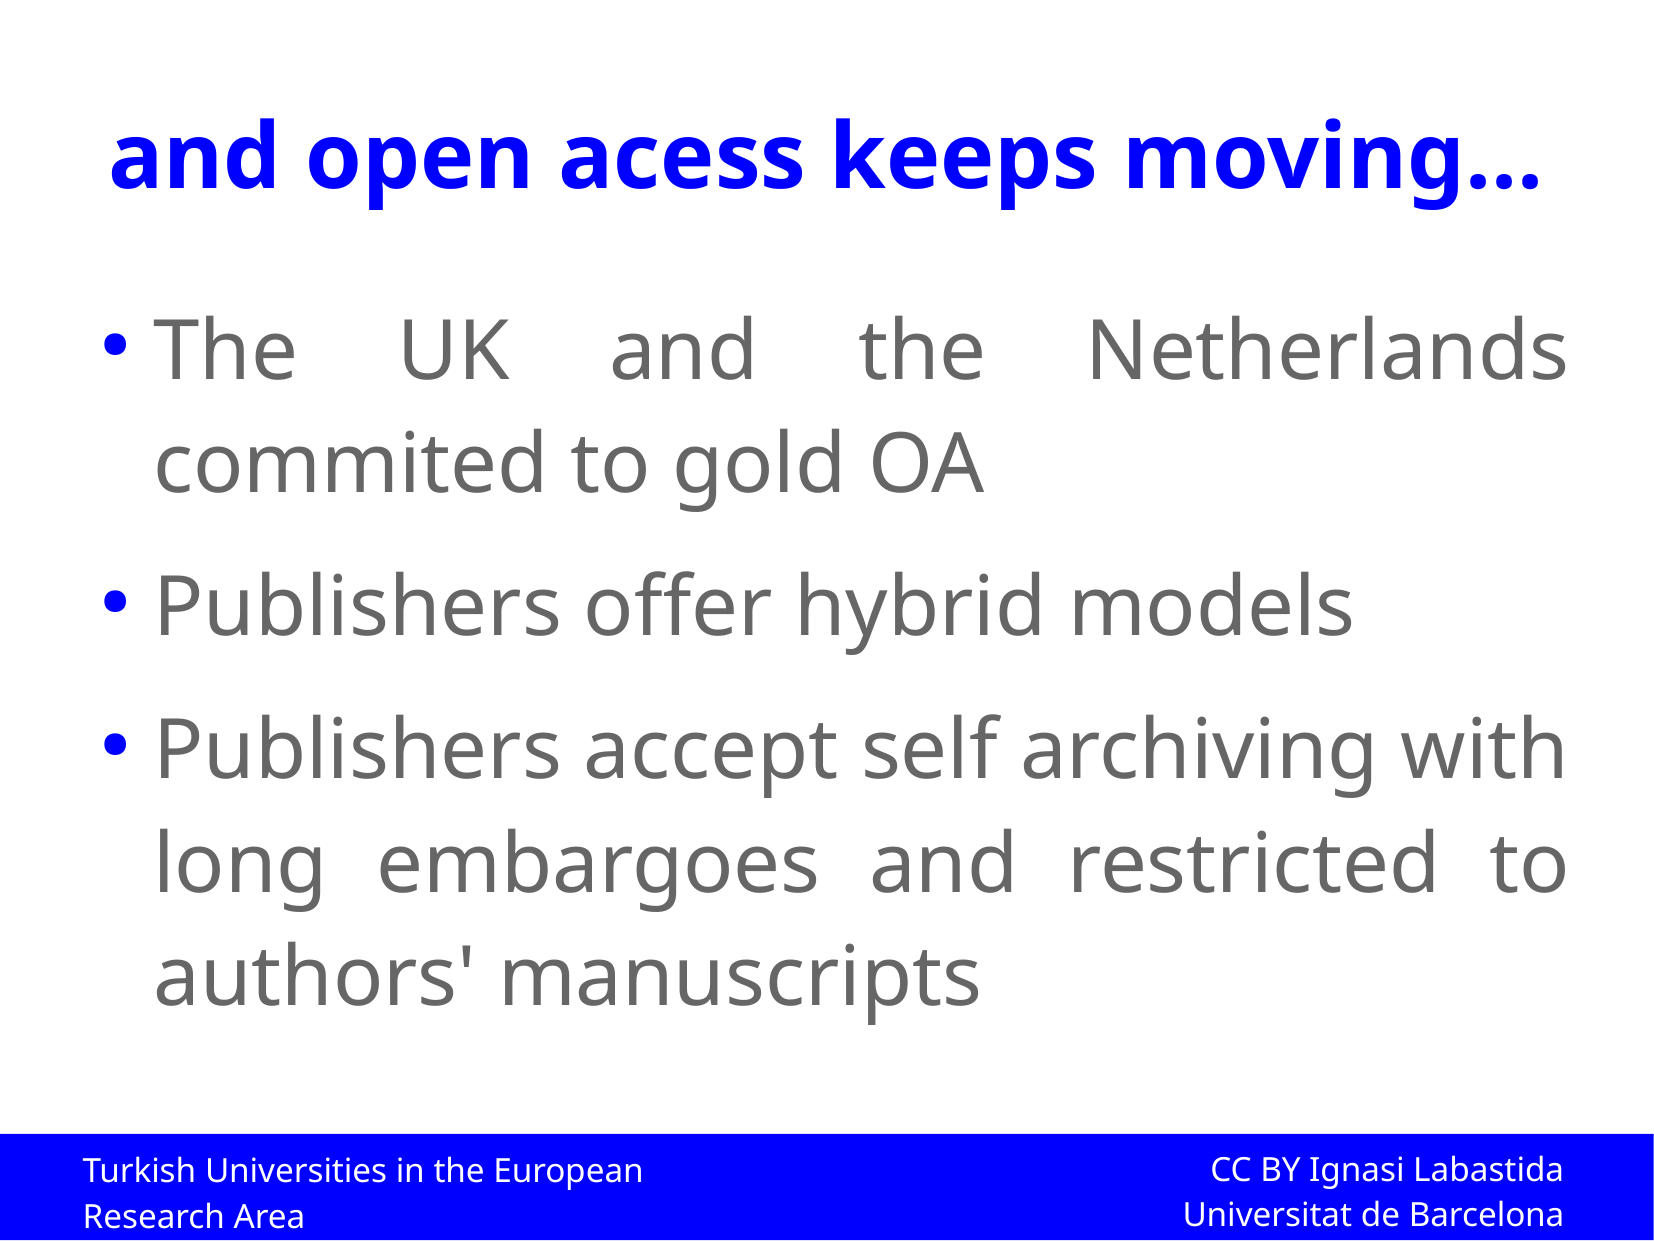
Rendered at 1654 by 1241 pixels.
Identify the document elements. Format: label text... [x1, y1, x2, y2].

list The UK and the Netherlands commited to gold OA Publishers offer hybrid models Publishers accept self archiving with long embargoes and restricted to authors' manuscripts [82, 290, 1571, 1109]
title and open acess keeps moving... [82, 49, 1571, 257]
